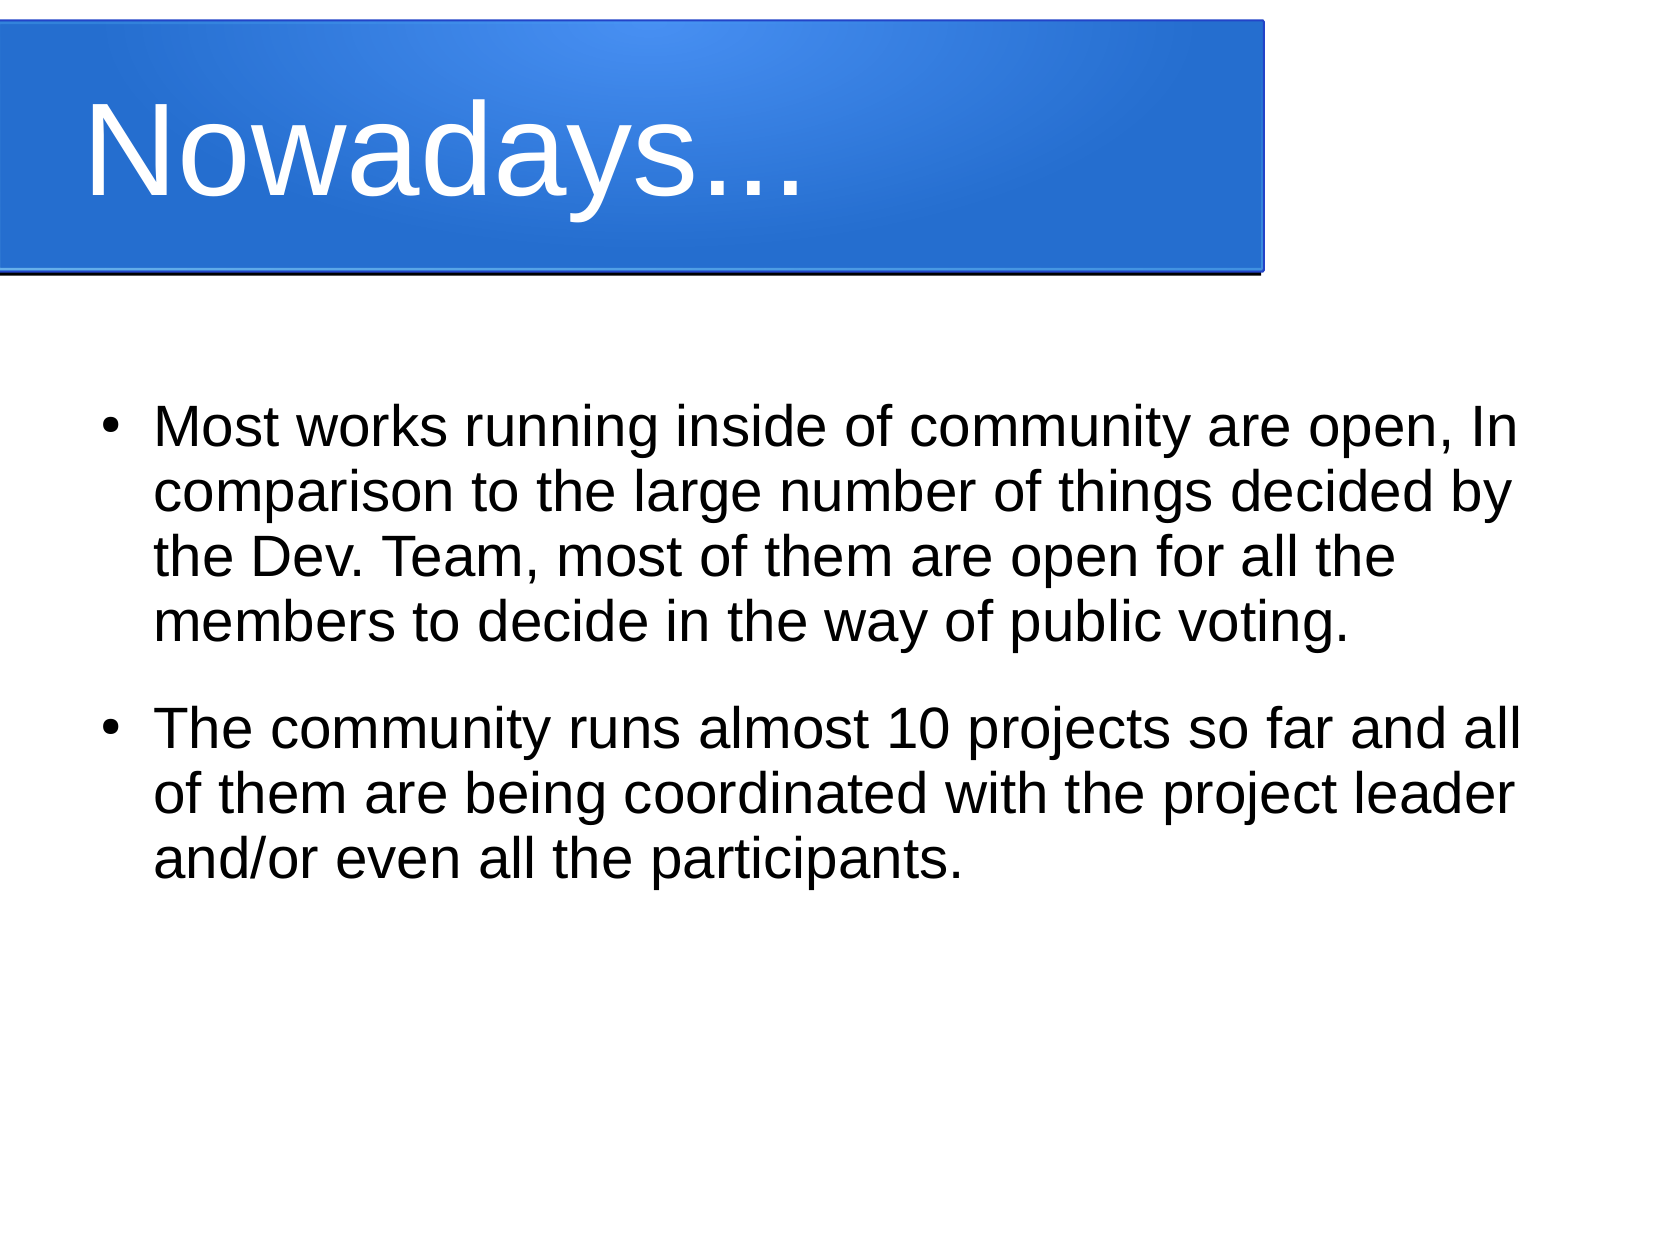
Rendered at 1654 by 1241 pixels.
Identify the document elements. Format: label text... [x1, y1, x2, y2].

title Nowadays... [82, 47, 1235, 252]
list Most works running inside of community are open, In comparison to the large number of things decided by the Dev. Team, most of them are open for all the members to decide in the way of public voting. The community runs almost 10 projects so far and all of them are being coordinated with the project leader and/or even all the participants. [82, 393, 1571, 1241]
